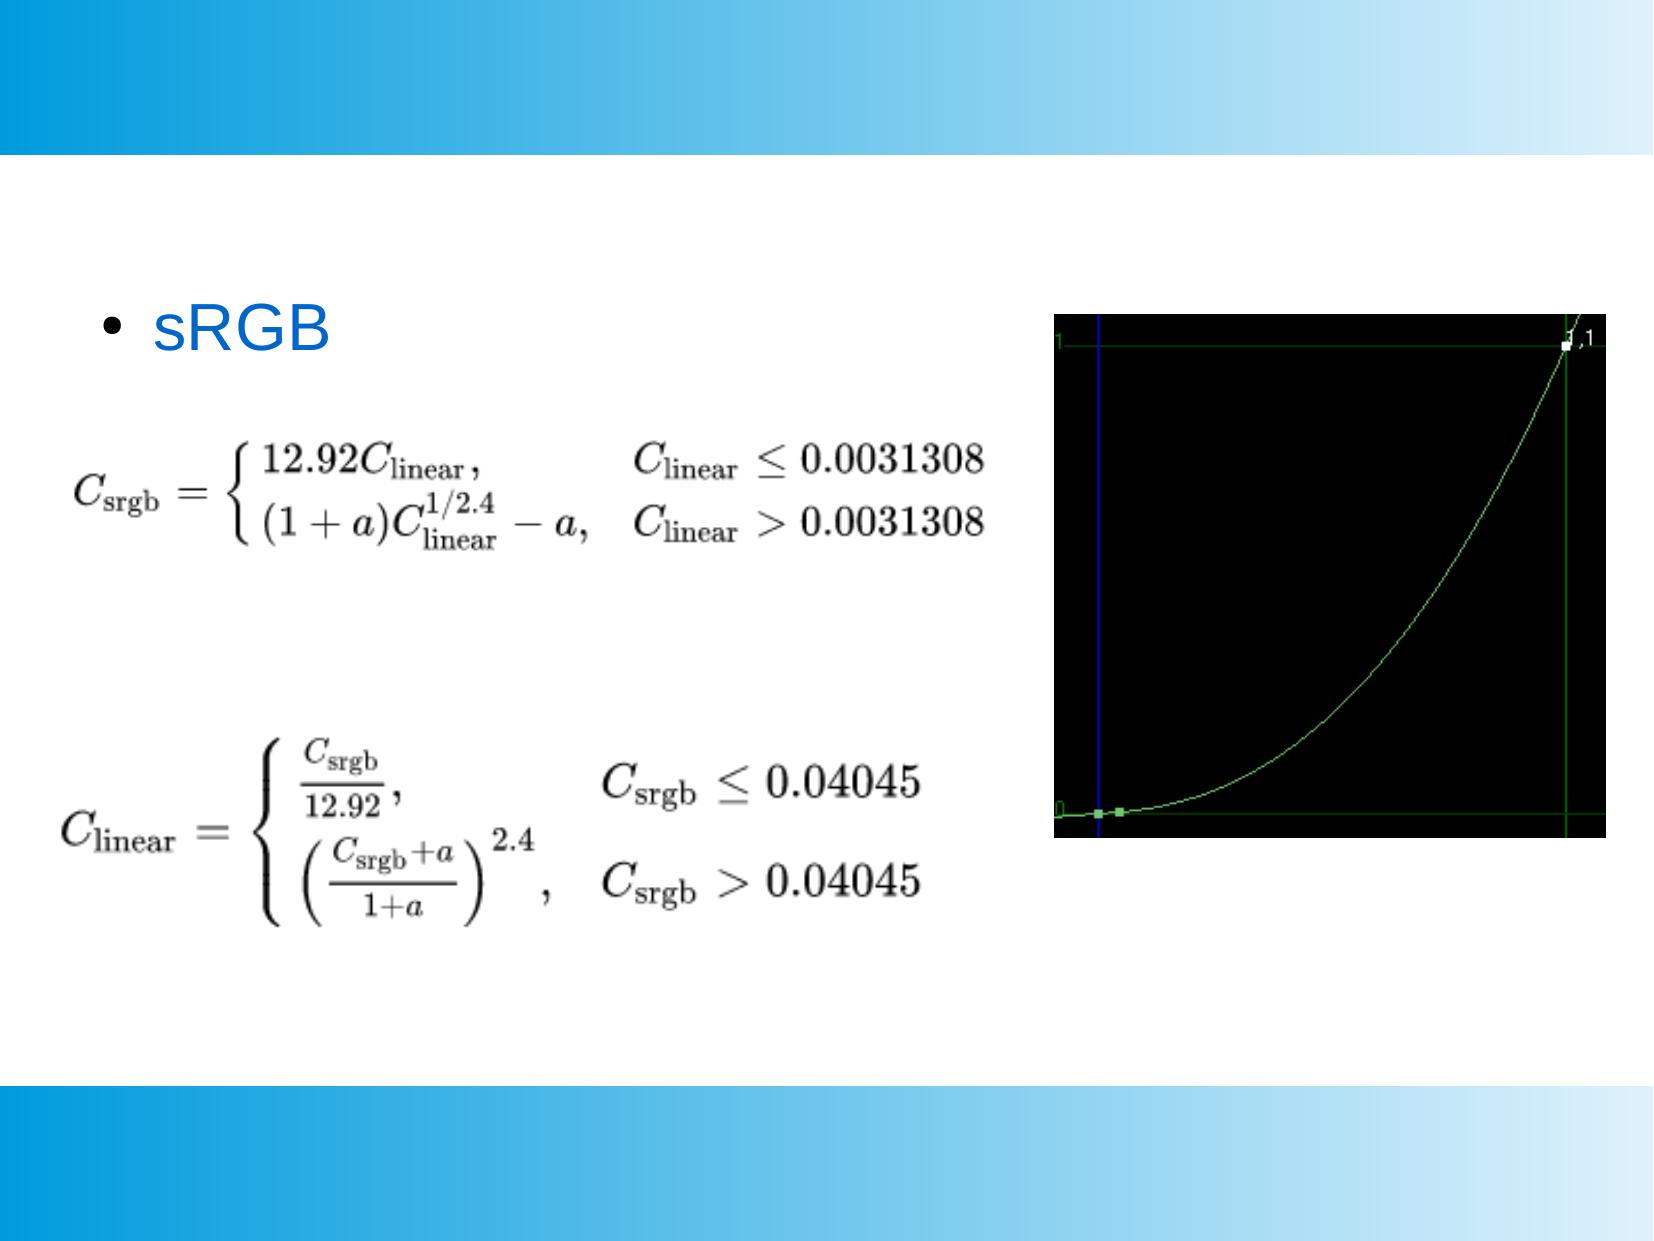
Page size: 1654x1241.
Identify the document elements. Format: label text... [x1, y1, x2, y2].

picture [60, 734, 931, 932]
list sRGB [82, 290, 1571, 1010]
picture [73, 433, 993, 556]
picture [1054, 314, 1606, 838]
